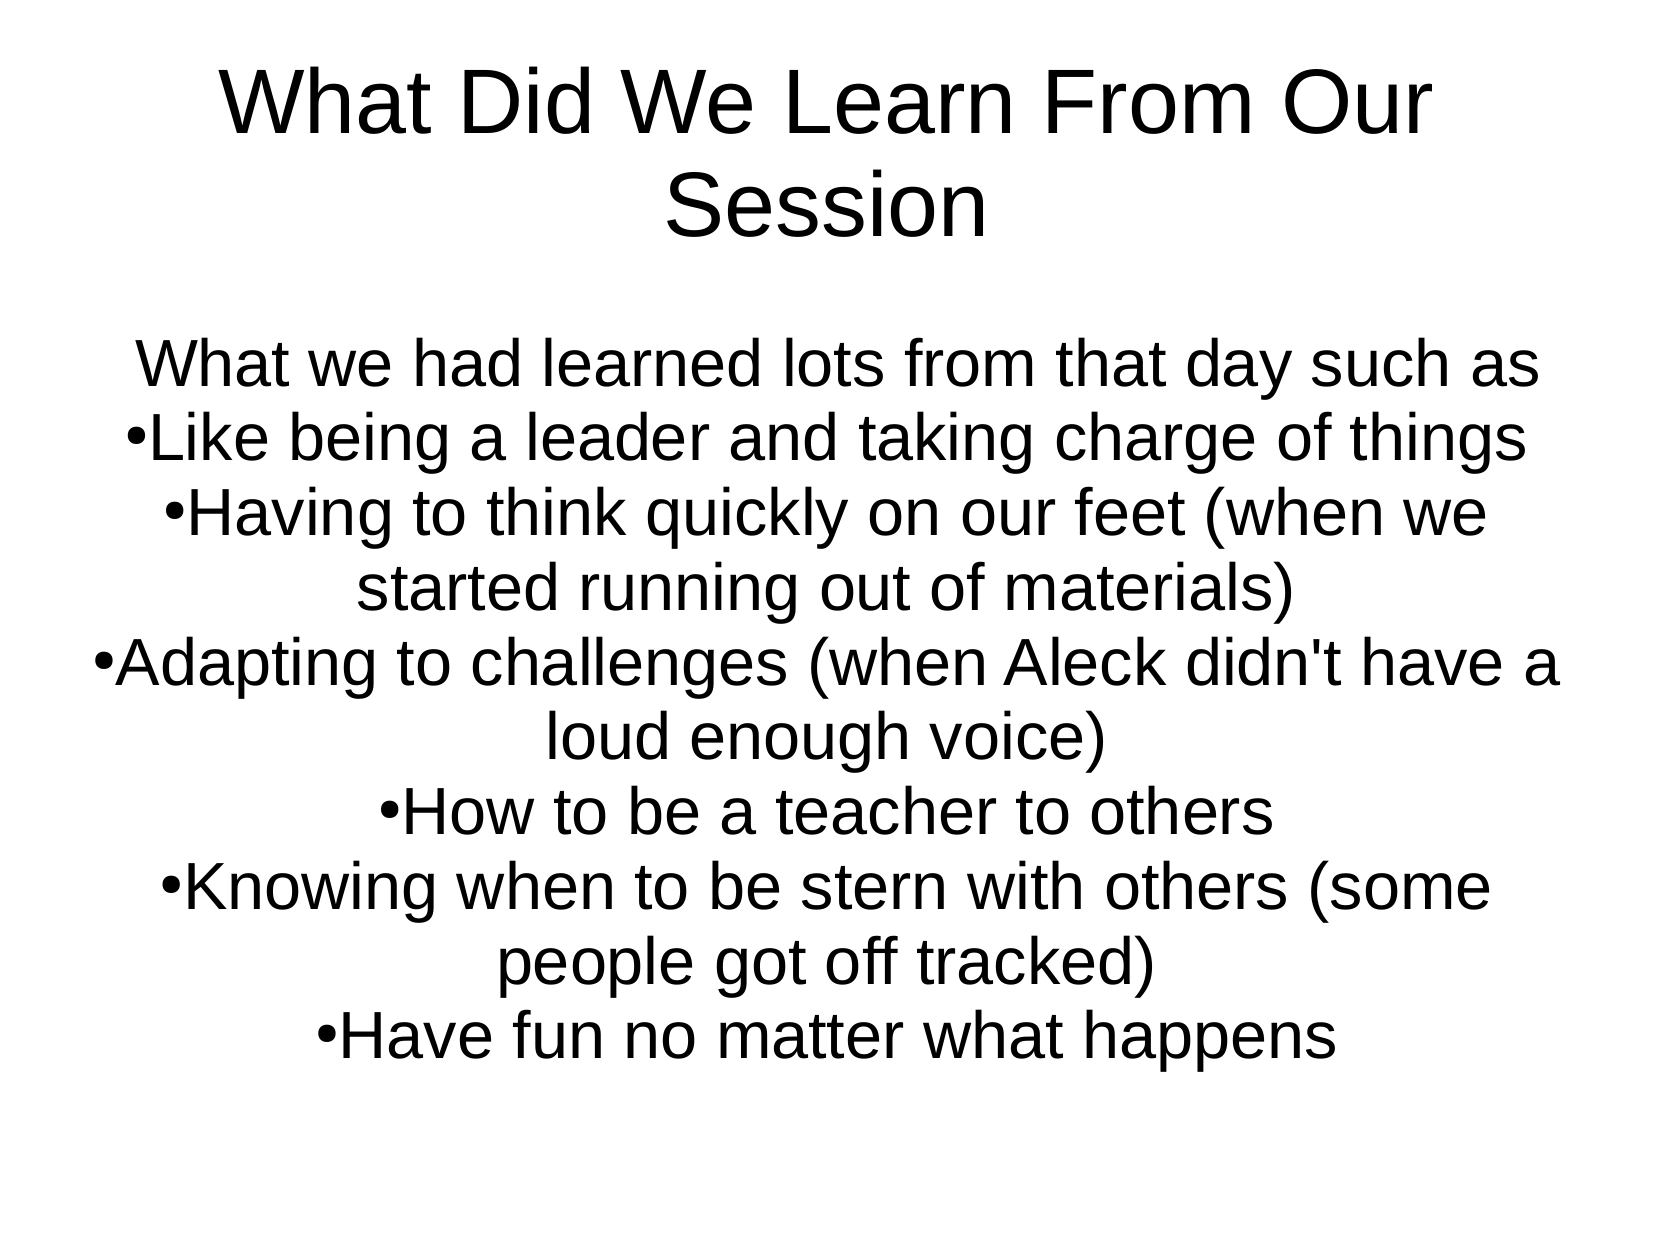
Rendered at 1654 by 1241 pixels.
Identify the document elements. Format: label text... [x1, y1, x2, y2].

title What Did We Learn From Our Session [82, 50, 1571, 256]
subtitle What we had learned lots from that day such as Like being a leader and taking charge of things Having to think quickly on our feet (when we started running out of materials) Adapting to challenges (when Aleck didn't have a loud enough voice) How to be a teacher to others Knowing when to be stern with others (some people got off tracked) Have fun no matter what happens [82, 297, 1571, 1102]
